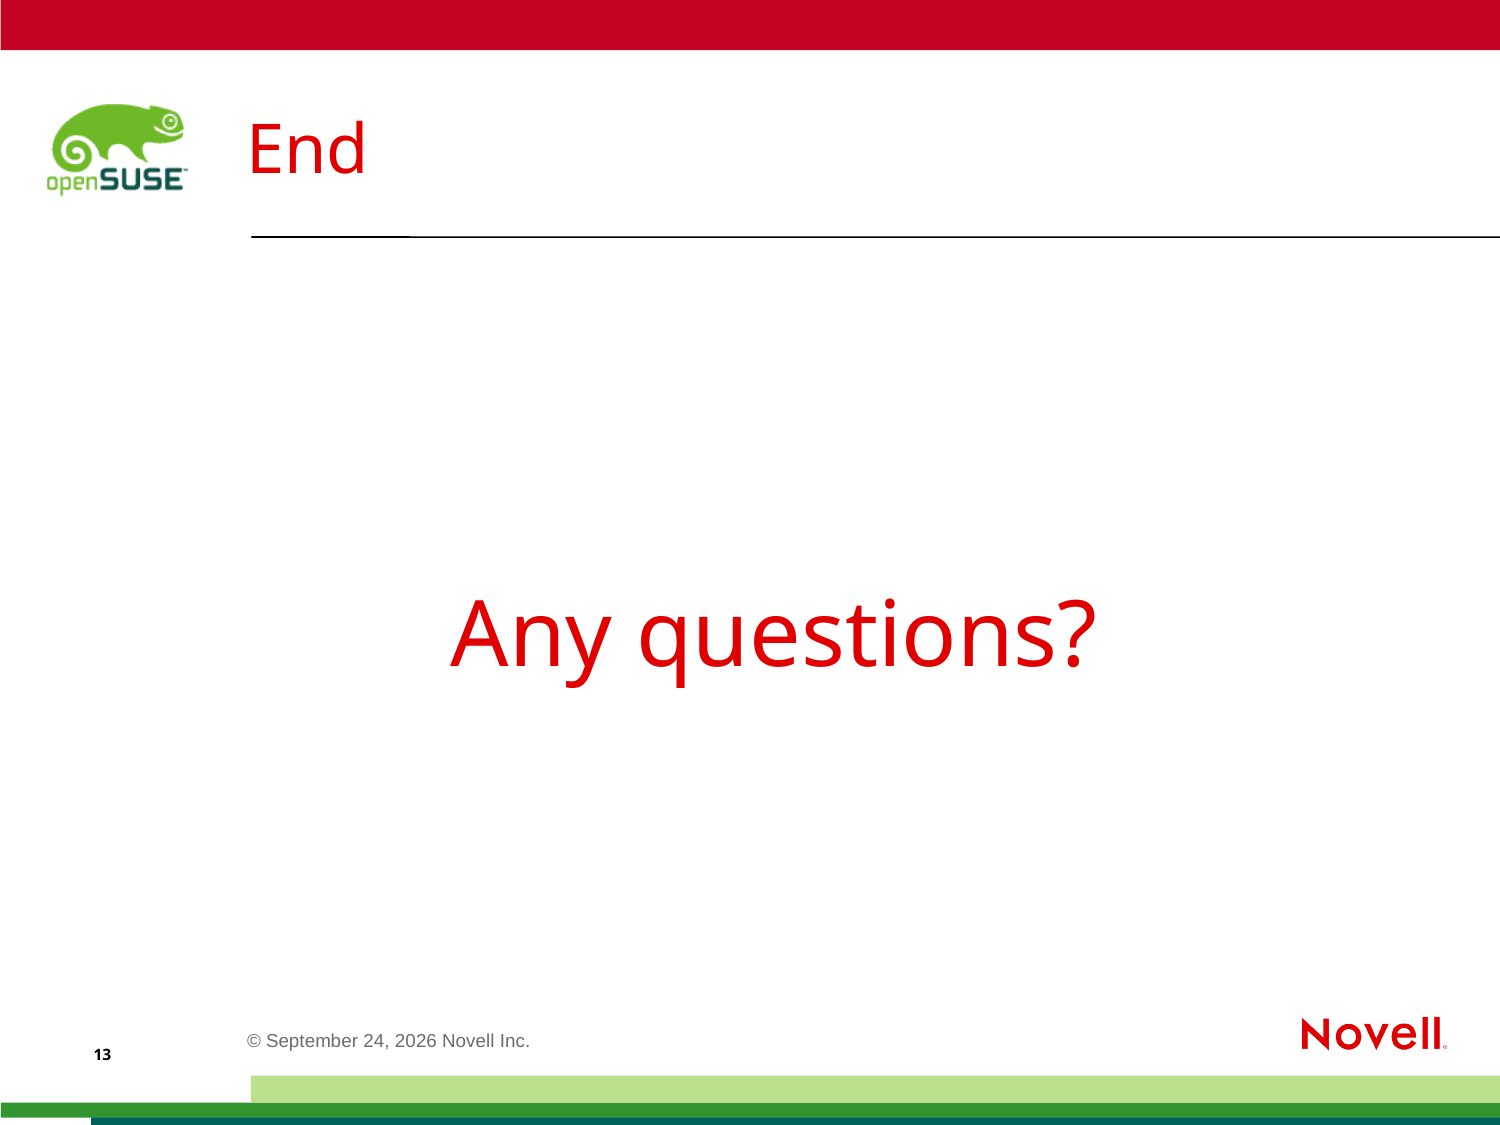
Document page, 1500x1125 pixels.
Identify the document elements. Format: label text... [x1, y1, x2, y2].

picture [47, 104, 188, 197]
title End [246, 68, 1409, 231]
picture [1295, 1011, 1453, 1056]
title Any questions? [387, 530, 1162, 739]
